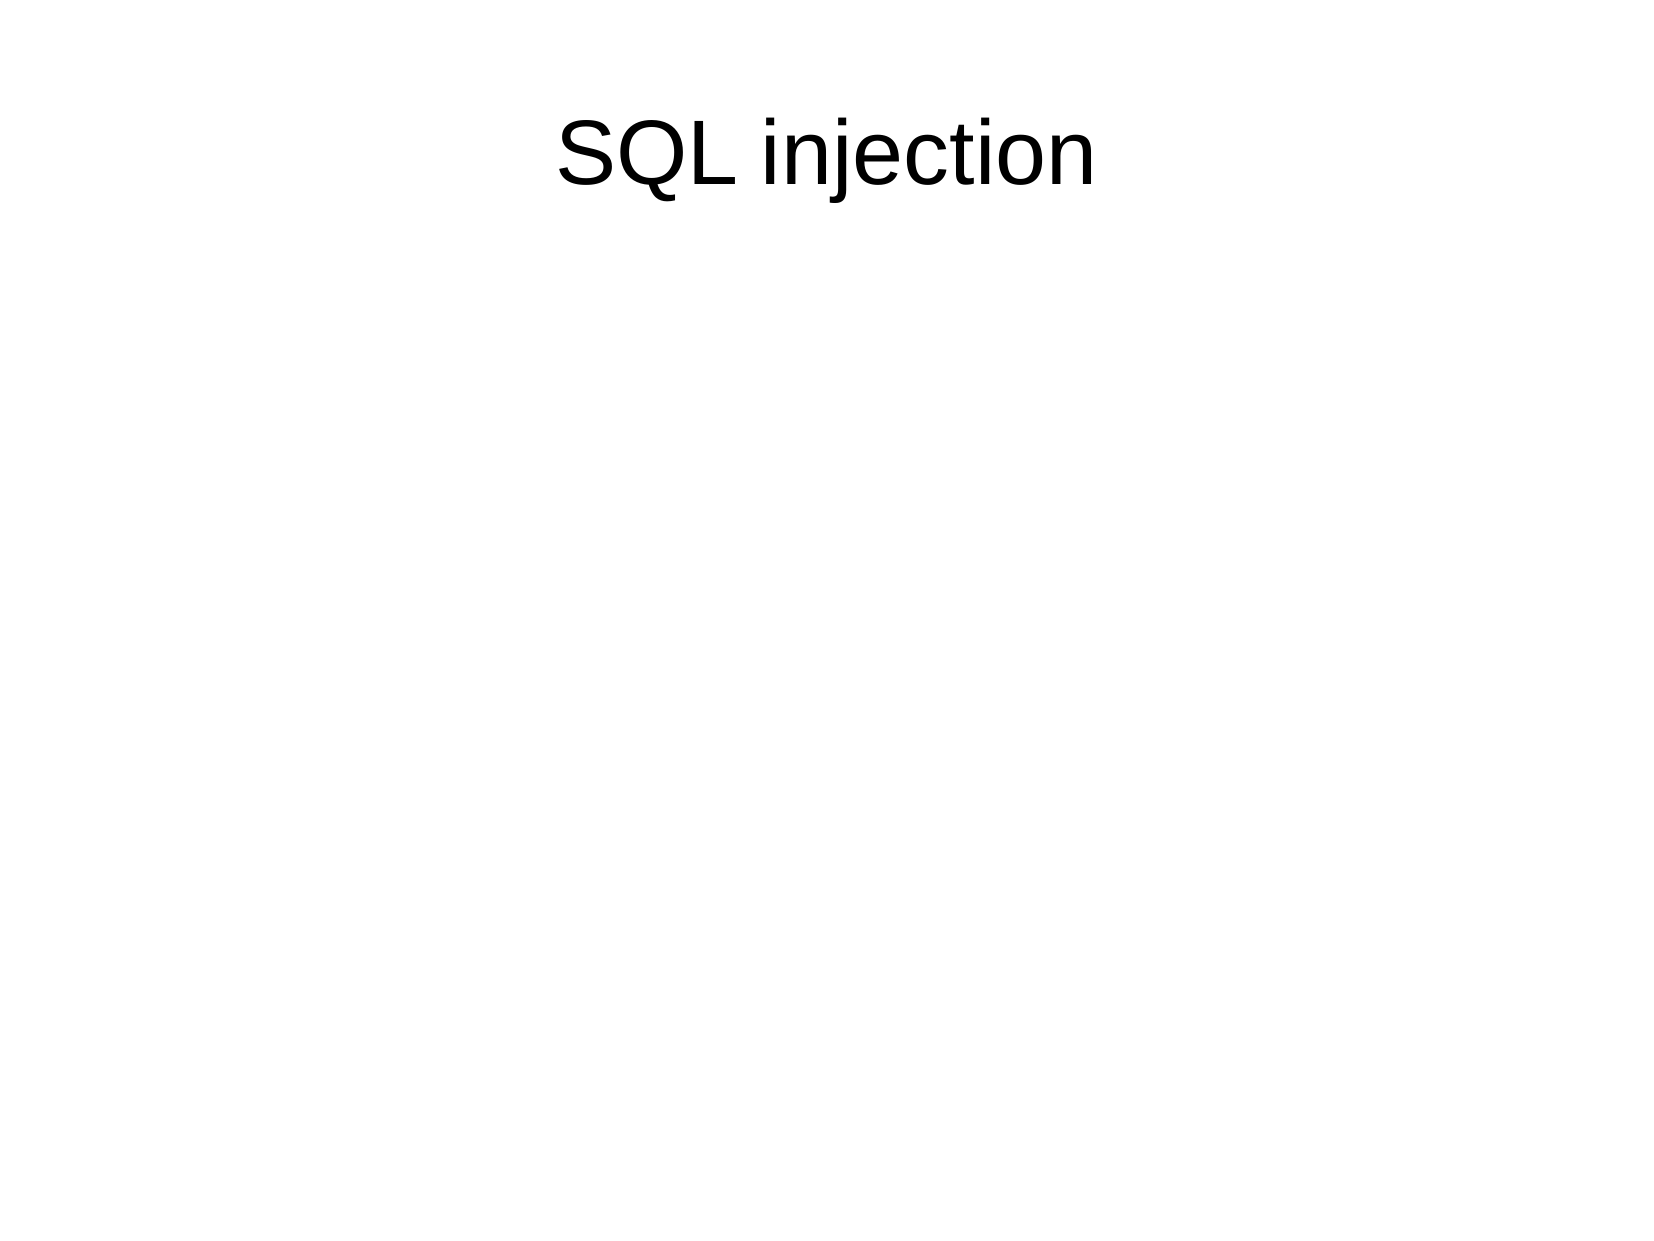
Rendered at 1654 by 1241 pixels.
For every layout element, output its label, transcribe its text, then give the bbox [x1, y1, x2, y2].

title SQL injection [82, 49, 1571, 257]
